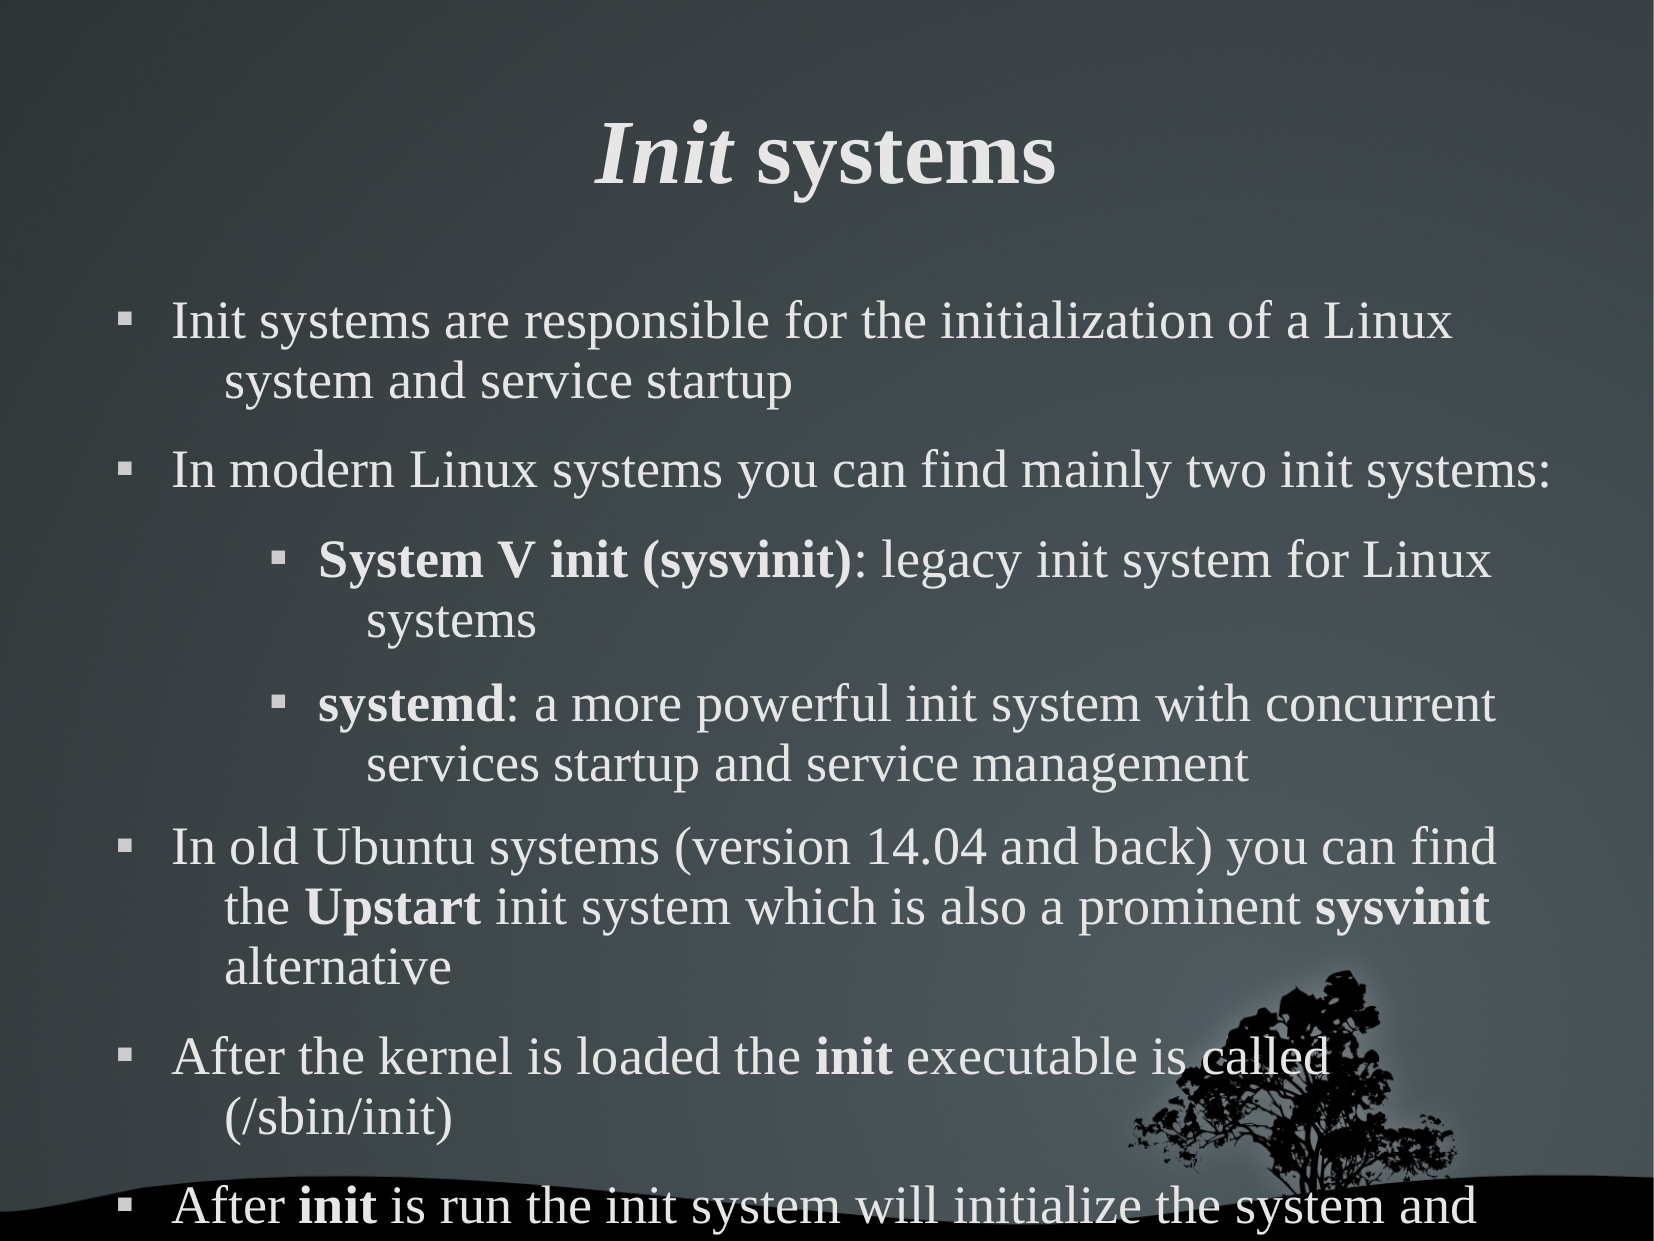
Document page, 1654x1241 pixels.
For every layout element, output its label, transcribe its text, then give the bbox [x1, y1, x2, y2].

picture [0, 0, 1654, 1241]
title Init systems [82, 49, 1571, 257]
list Init systems are responsible for the initialization of a Linux system and service startup In modern Linux systems you can find mainly two init systems: System V init (sysvinit): legacy init system for Linux systems systemd: a more powerful init system with concurrent services startup and service management In old Ubuntu systems (version 14.04 and back) you can find the Upstart init system which is also a prominent sysvinit alternative After the kernel is loaded the init executable is called (/sbin/init) After init is run the init system will initialize the system and start the services [82, 290, 1571, 1146]
